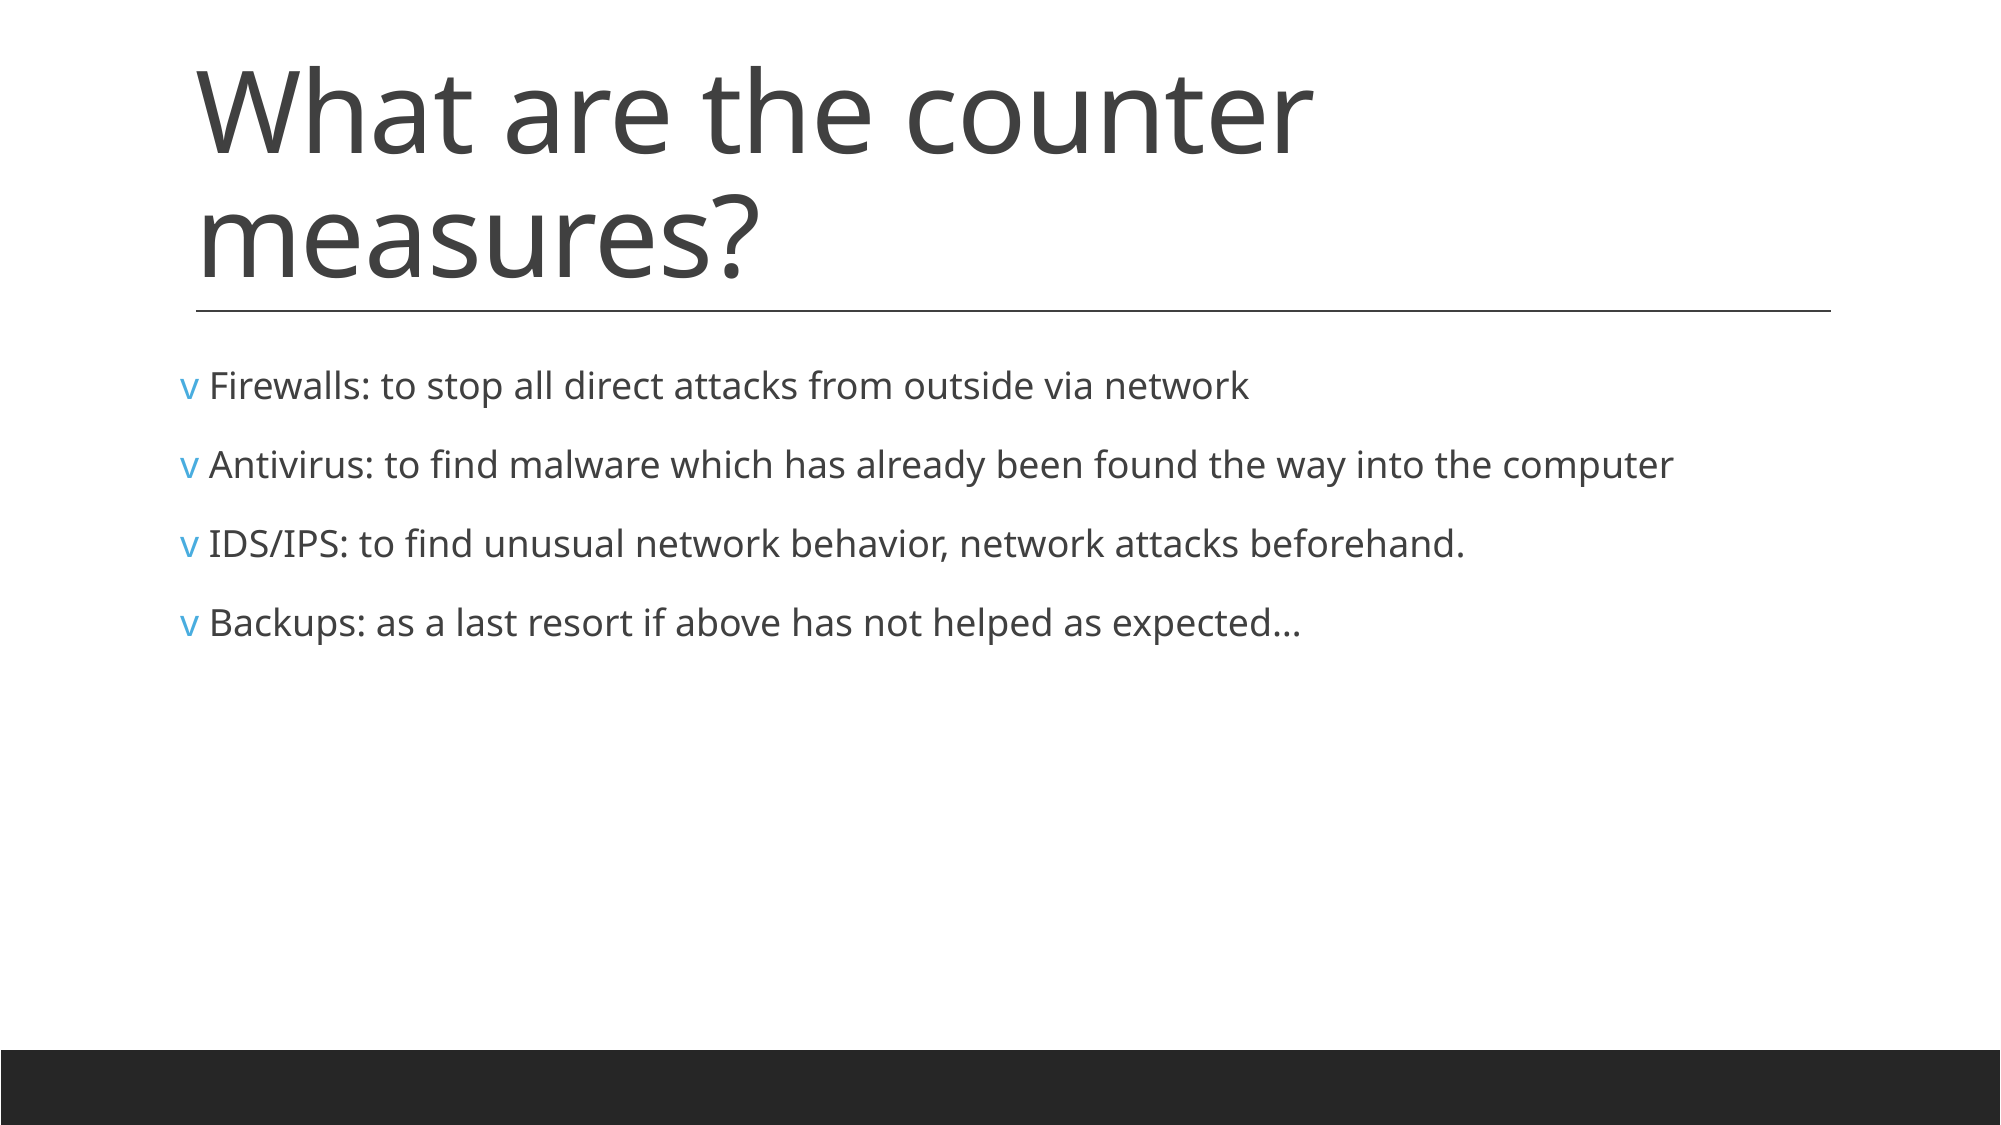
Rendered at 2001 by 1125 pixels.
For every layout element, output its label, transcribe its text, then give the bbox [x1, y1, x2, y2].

list Firewalls: to stop all direct attacks from outside via network Antivirus: to find malware which has already been found the way into the computer IDS/IPS: to find unusual network behavior, network attacks beforehand. Backups: as a last resort if above has not helped as expected… [180, 345, 1831, 963]
title What are the counter measures? [180, 47, 1831, 286]
